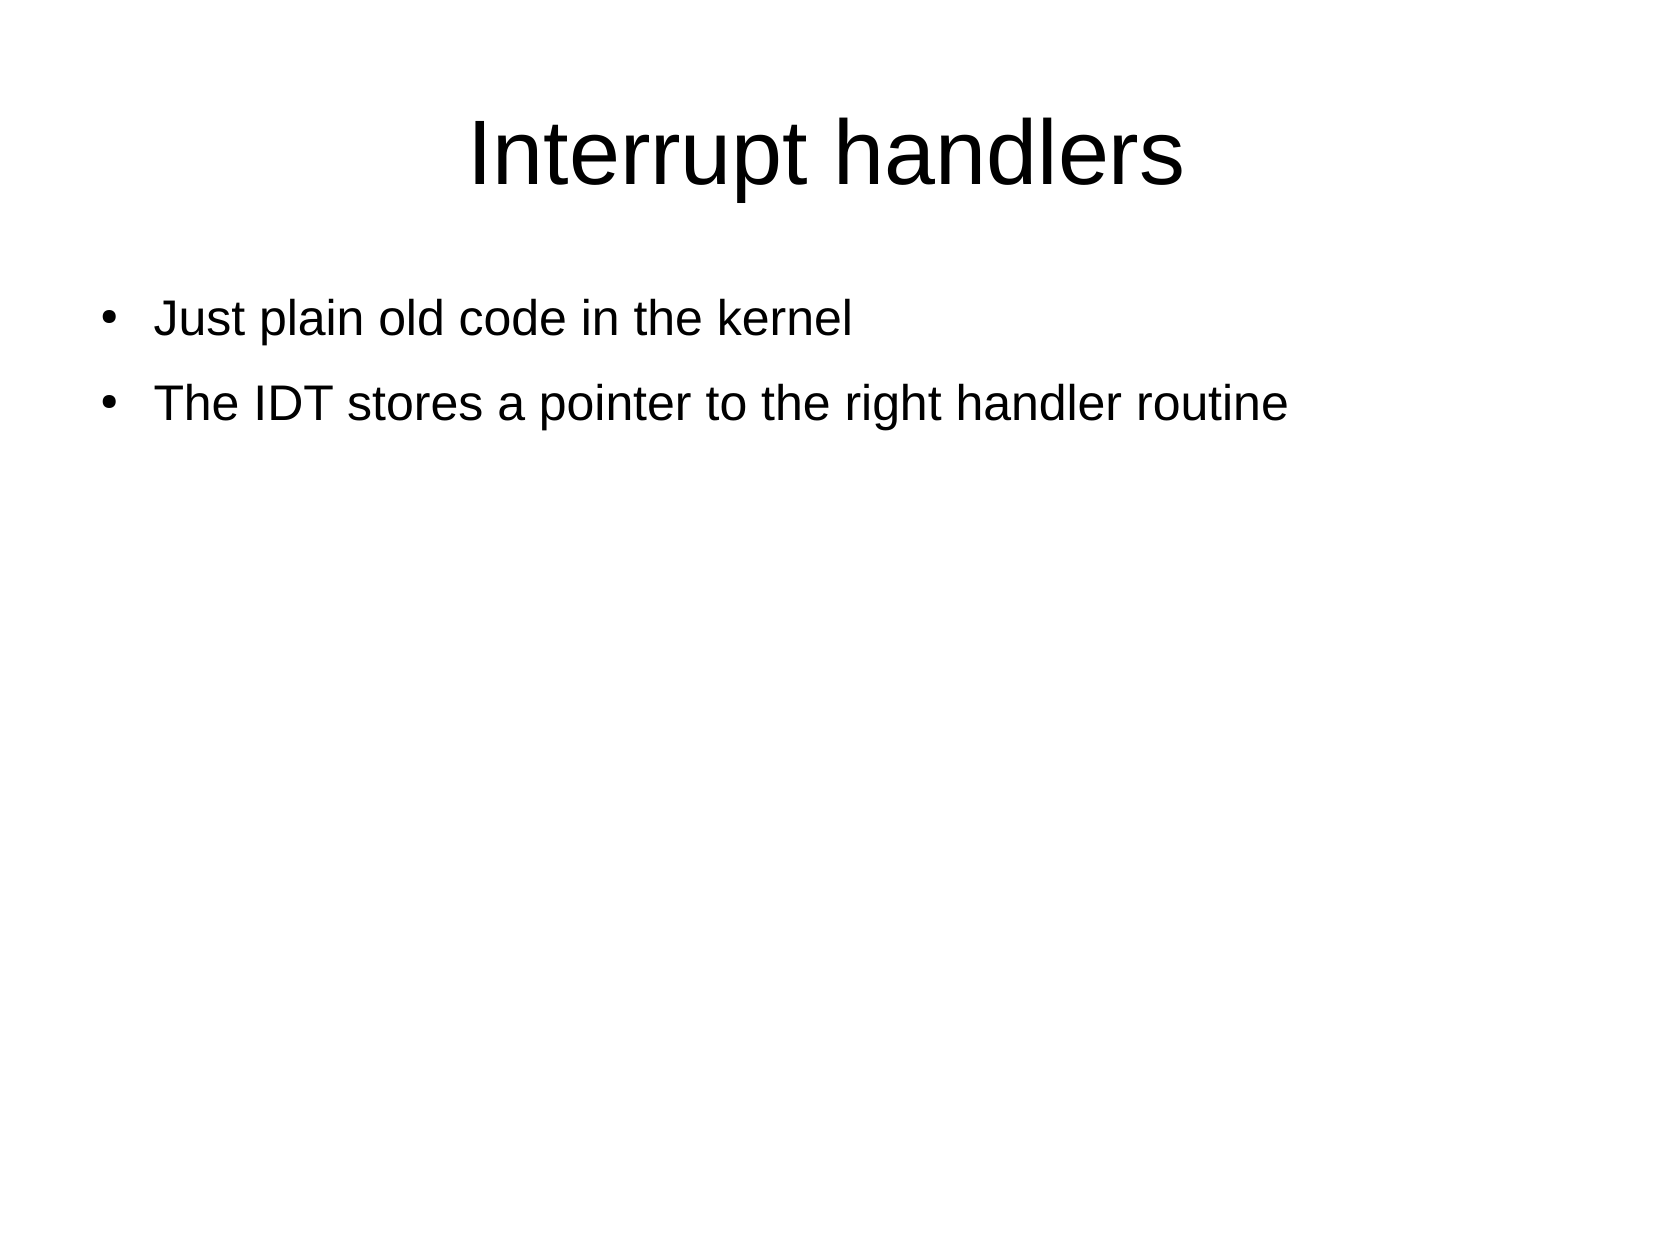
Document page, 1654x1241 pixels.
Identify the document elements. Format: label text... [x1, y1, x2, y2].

list Just plain old code in the kernel The IDT stores a pointer to the right handler routine [82, 290, 1571, 1010]
title Interrupt handlers [82, 49, 1571, 257]
